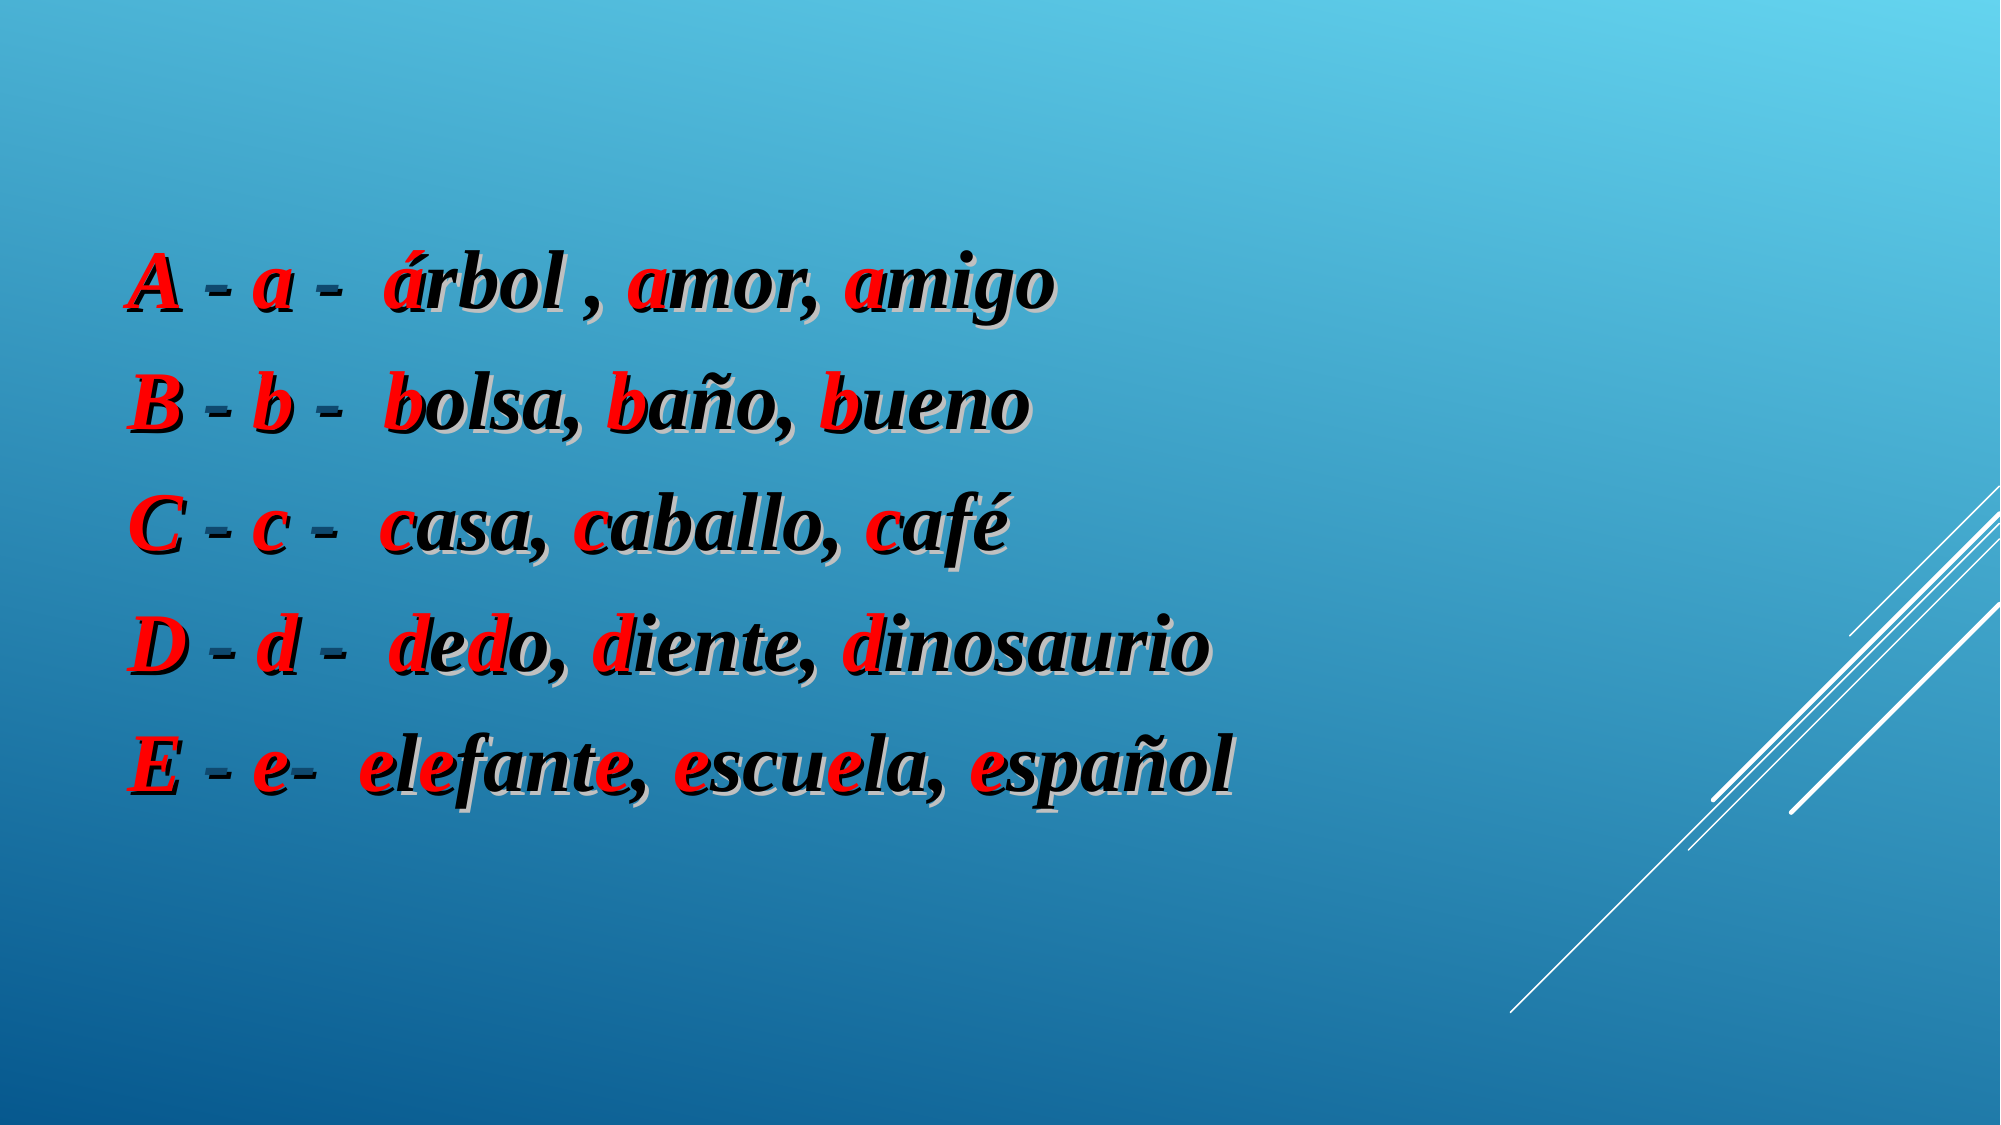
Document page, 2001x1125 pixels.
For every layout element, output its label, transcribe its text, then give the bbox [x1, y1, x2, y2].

list A - a - árbol , amor, amigo B - b - bolsa, baño, bueno C - c - casa, caballo, café D - d - dedo, diente, dinosaurio E - e- elefante, escuela, español [112, 112, 1931, 922]
